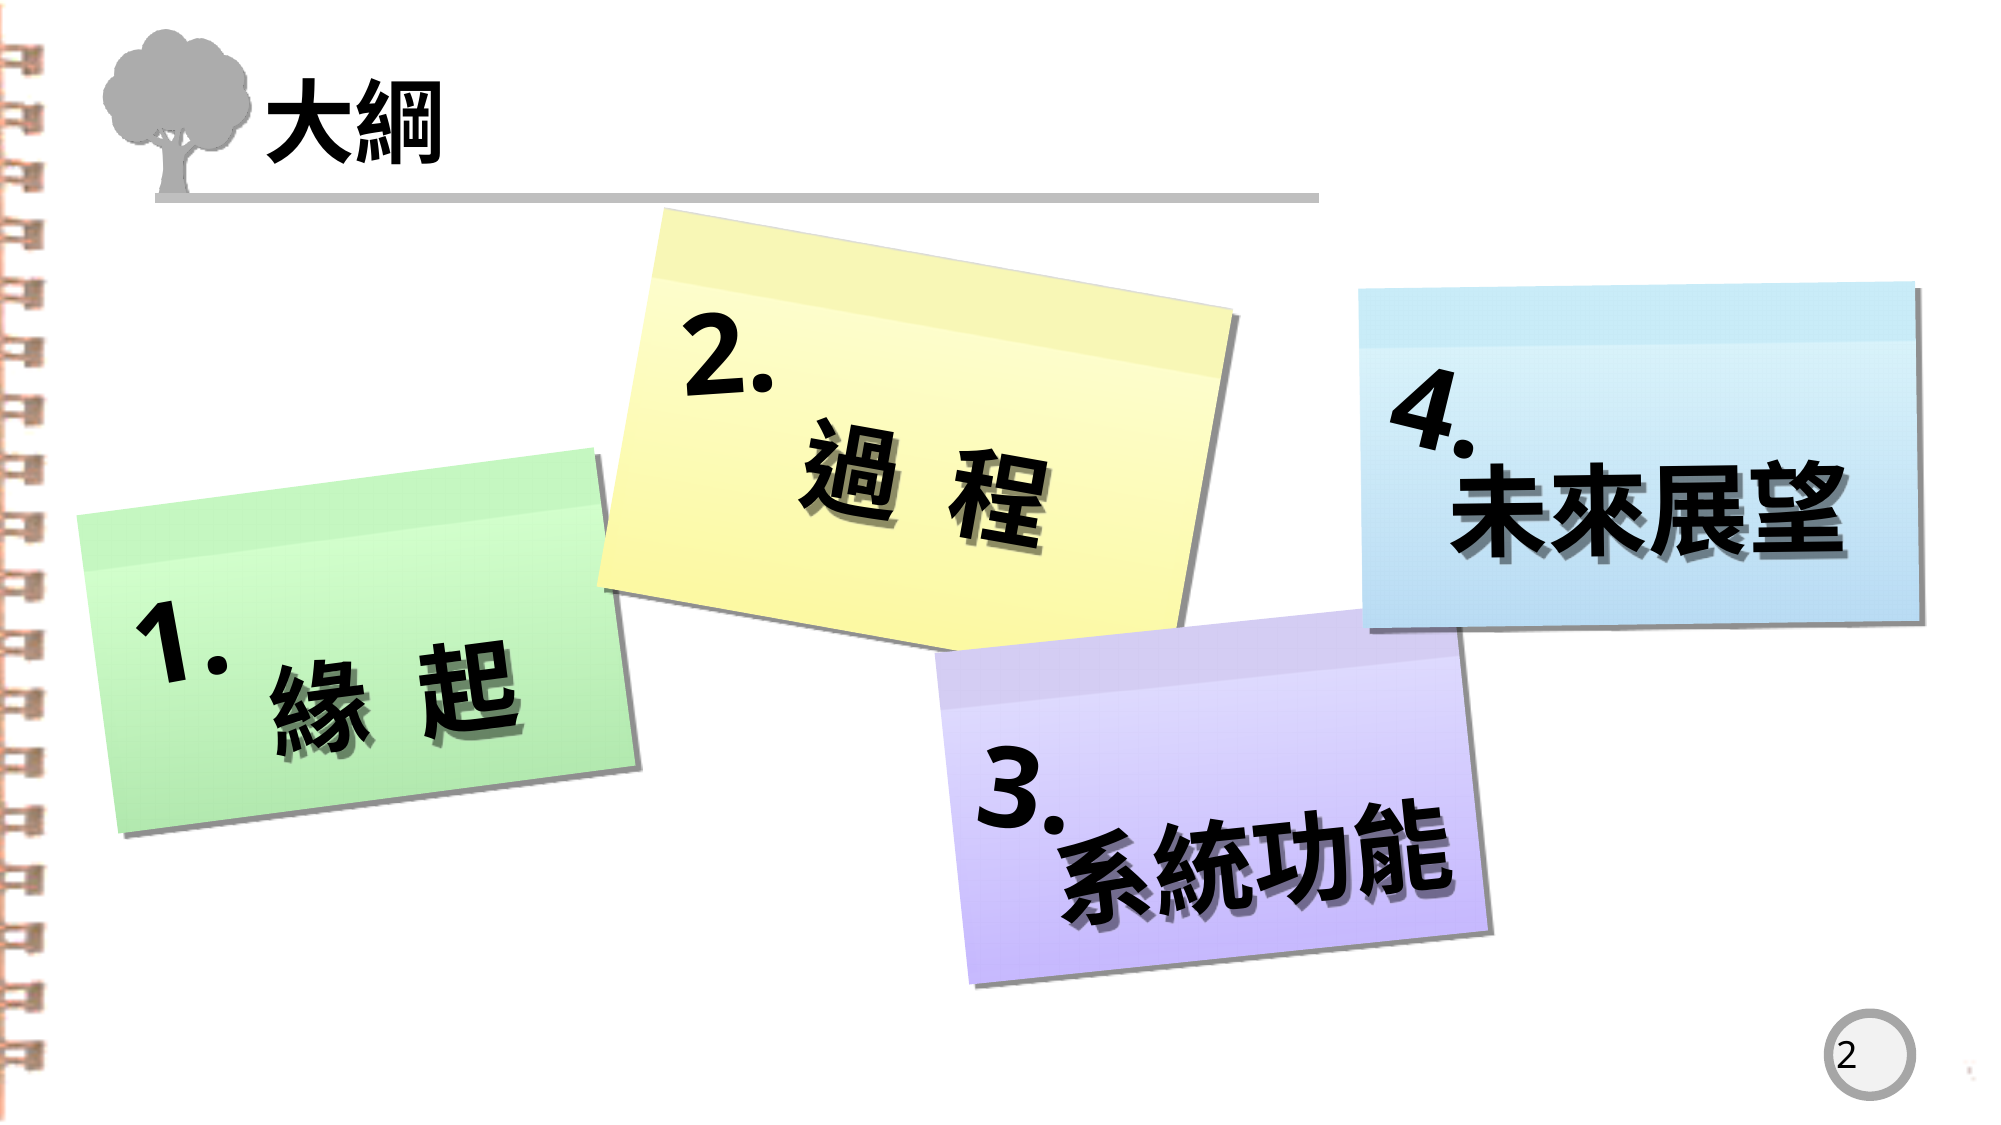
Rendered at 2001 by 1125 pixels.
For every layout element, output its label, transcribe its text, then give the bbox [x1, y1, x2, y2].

picture [76, 513, 636, 834]
text_box 1. [90, 483, 255, 704]
text_box 系統功能 [1017, 709, 1492, 963]
text_box 緣 起 [159, 539, 633, 798]
text_box 2 [1821, 1021, 1904, 1093]
picture [221, 228, 1920, 985]
text_box 4. [1364, 252, 1539, 478]
text_box 過 程 [653, 328, 1202, 631]
text_box 3. [955, 634, 1111, 850]
text_box 未來展望 [1399, 375, 1897, 591]
text_box 2. [653, 201, 798, 410]
title 大綱 [248, 29, 1867, 223]
